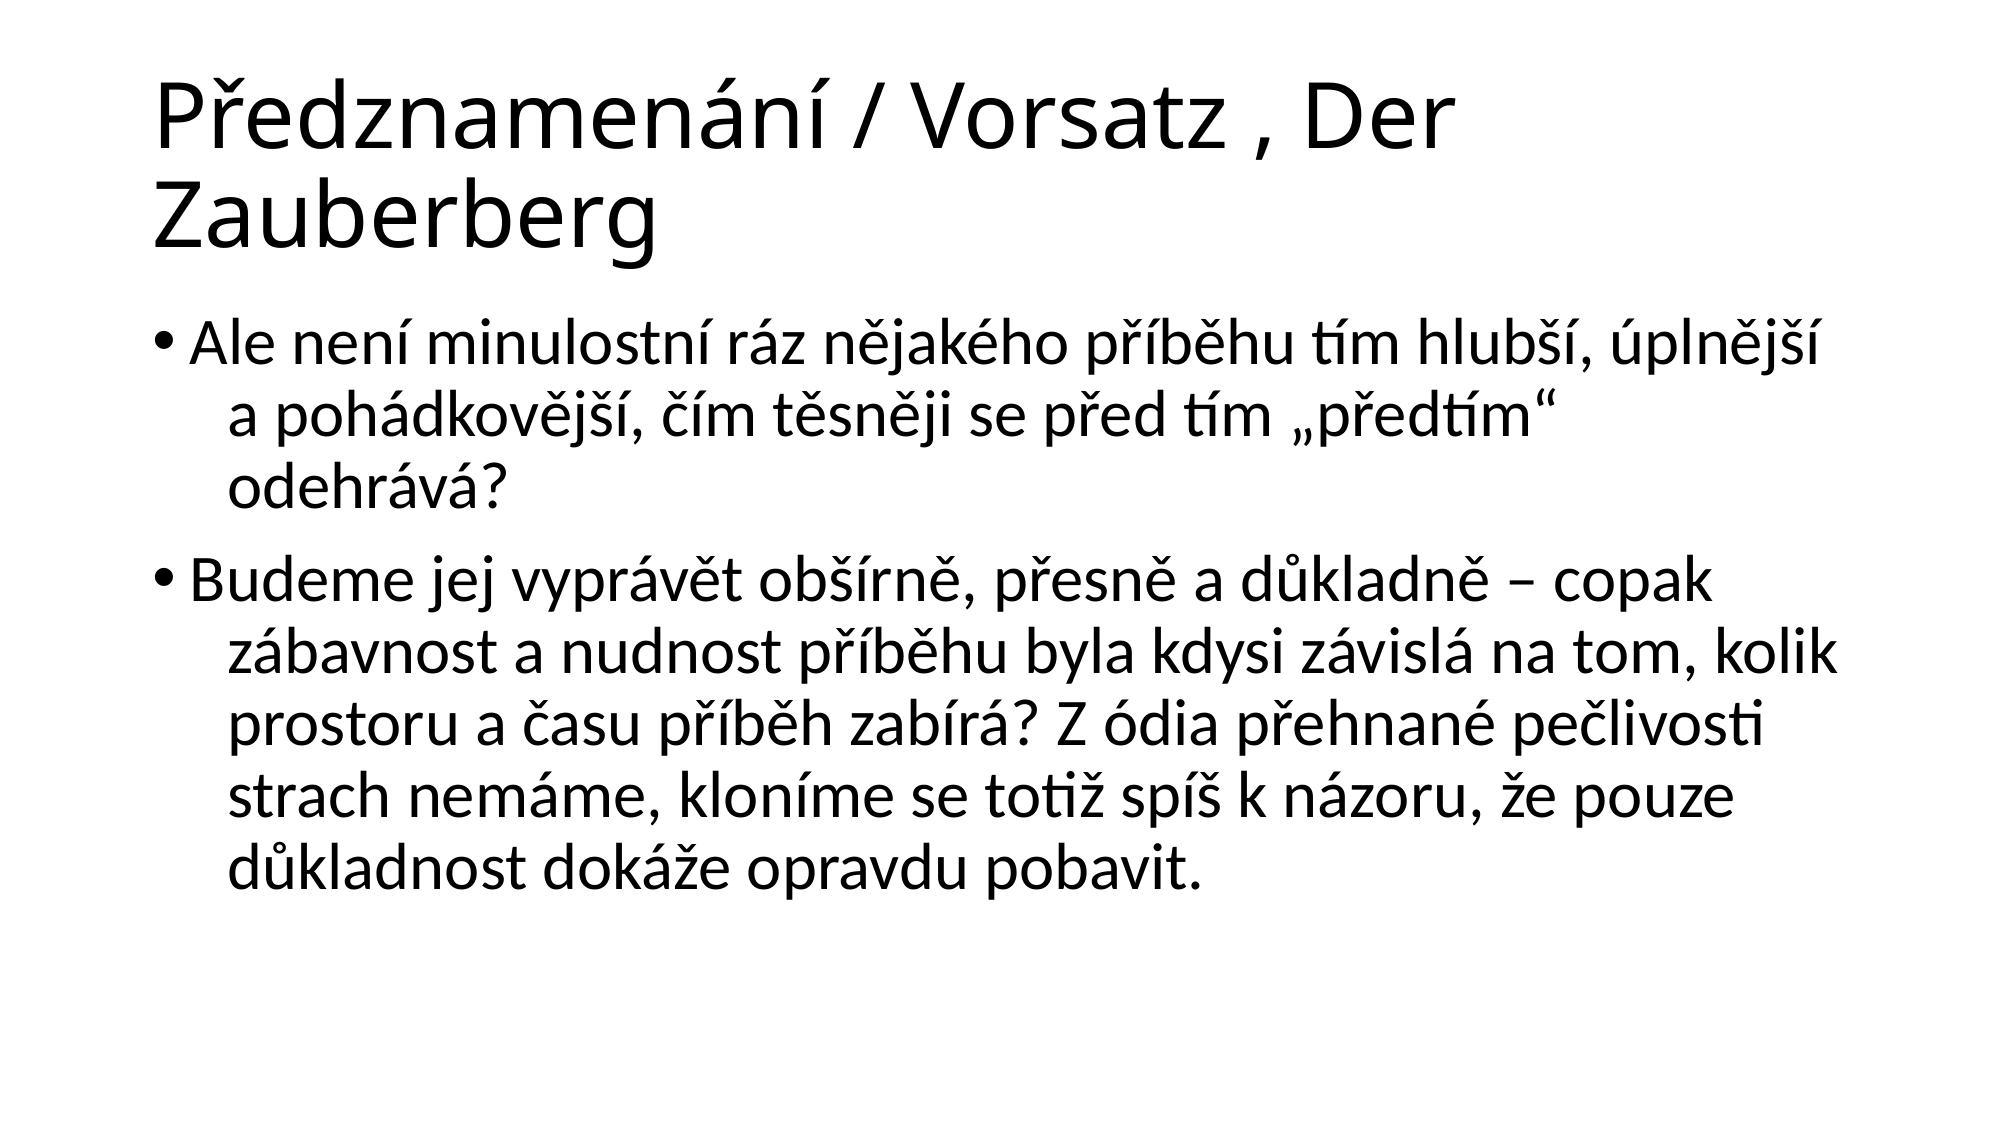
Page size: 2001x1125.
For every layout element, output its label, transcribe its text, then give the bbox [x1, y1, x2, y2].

title Předznamenání / Vorsatz , Der Zauberberg [137, 59, 1863, 278]
list Ale není minulostní ráz nějakého příběhu tím hlubší, úplnější a pohádkovější, čím těsněji se před tím „předtím“ odehrává? Budeme jej vyprávět obšírně, přesně a důkladně – copak zábavnost a nudnost příběhu byla kdysi závislá na tom, kolik prostoru a času příběh zabírá? Z ódia přehnané pečlivosti strach nemáme, kloníme se totiž spíš k názoru, že pouze důkladnost dokáže opravdu pobavit. [137, 299, 1863, 1014]
